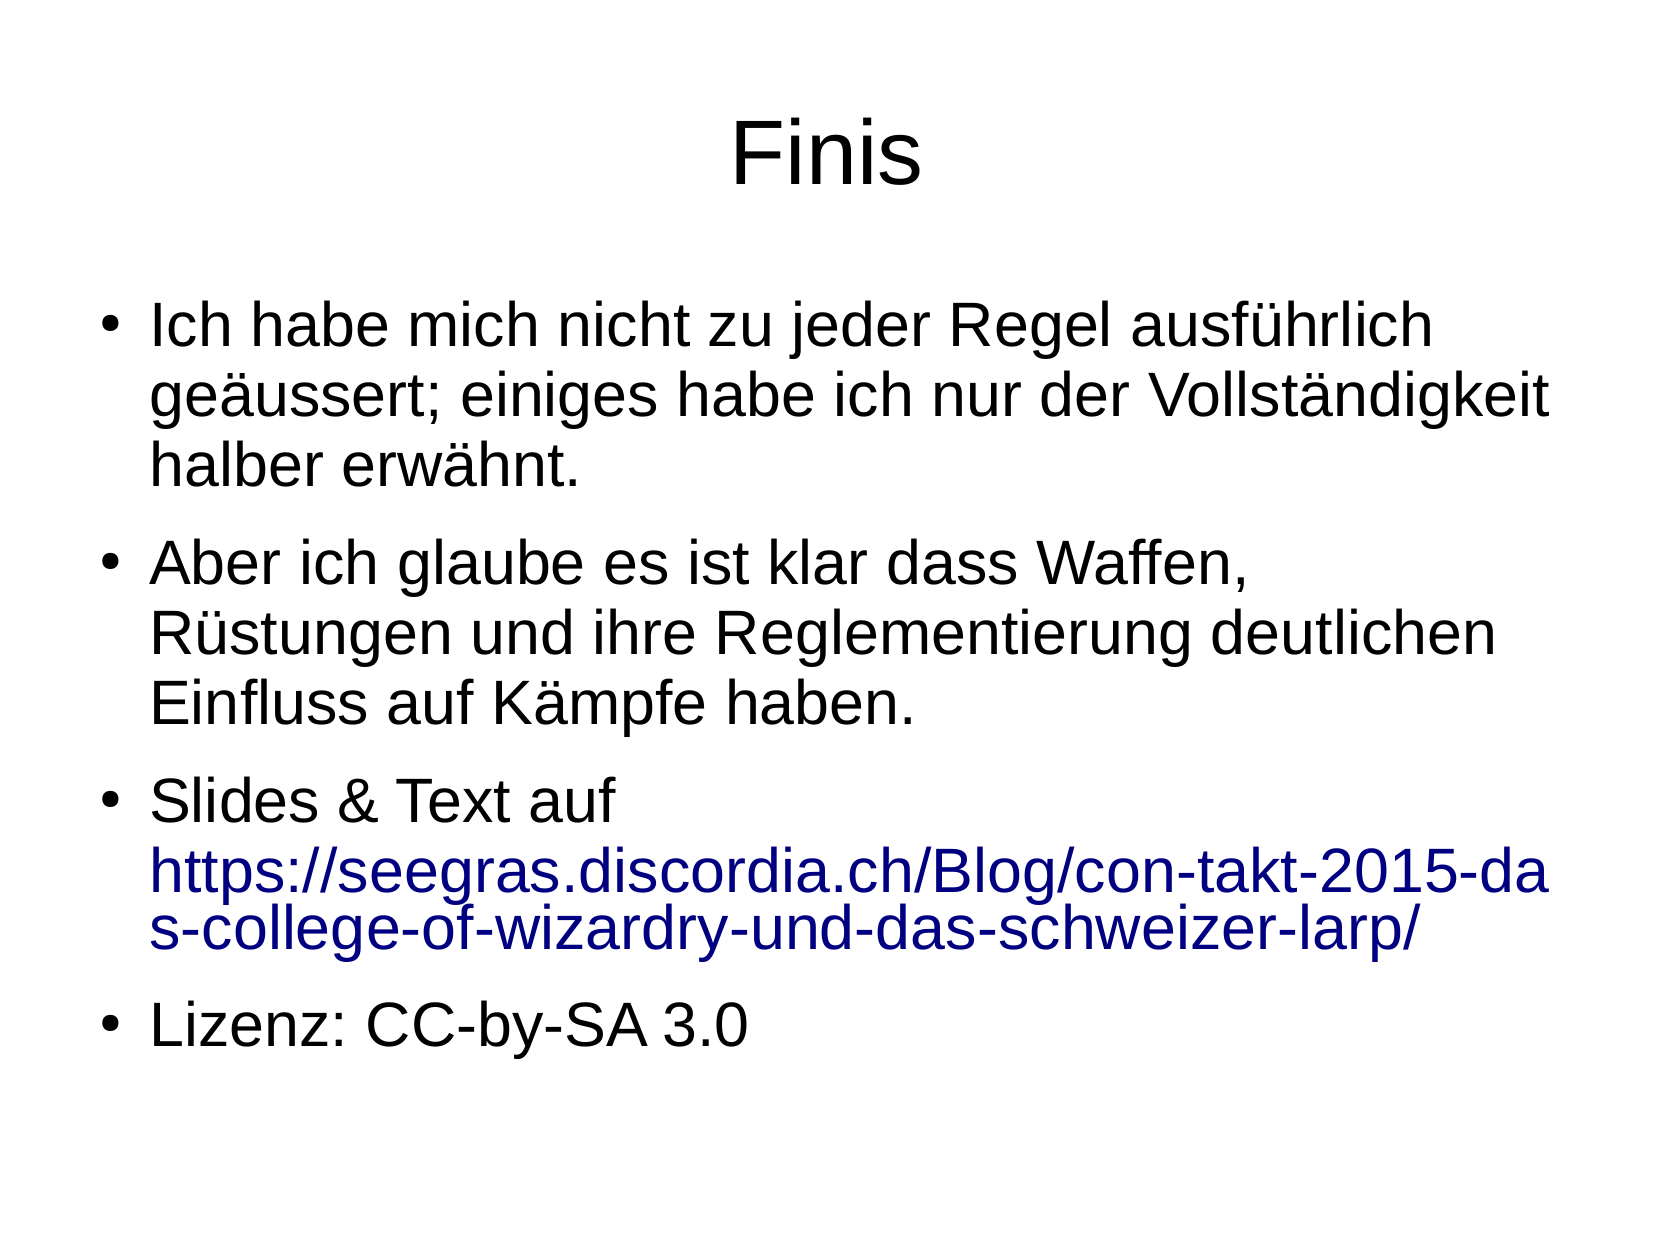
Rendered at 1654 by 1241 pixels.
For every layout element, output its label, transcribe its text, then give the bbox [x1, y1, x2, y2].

list Ich habe mich nicht zu jeder Regel ausführlich geäussert; einiges habe ich nur der Vollständigkeit halber erwähnt. Aber ich glaube es ist klar dass Waffen, Rüstungen und ihre Reglementierung deutlichen Einfluss auf Kämpfe haben. Slides & Text auf https://seegras.discordia.ch/Blog/con-takt-2015-das-college-of-wizardry-und-das-schweizer-larp/ Lizenz: CC-by-SA 3.0 [82, 290, 1571, 1010]
title Finis [82, 49, 1571, 257]
